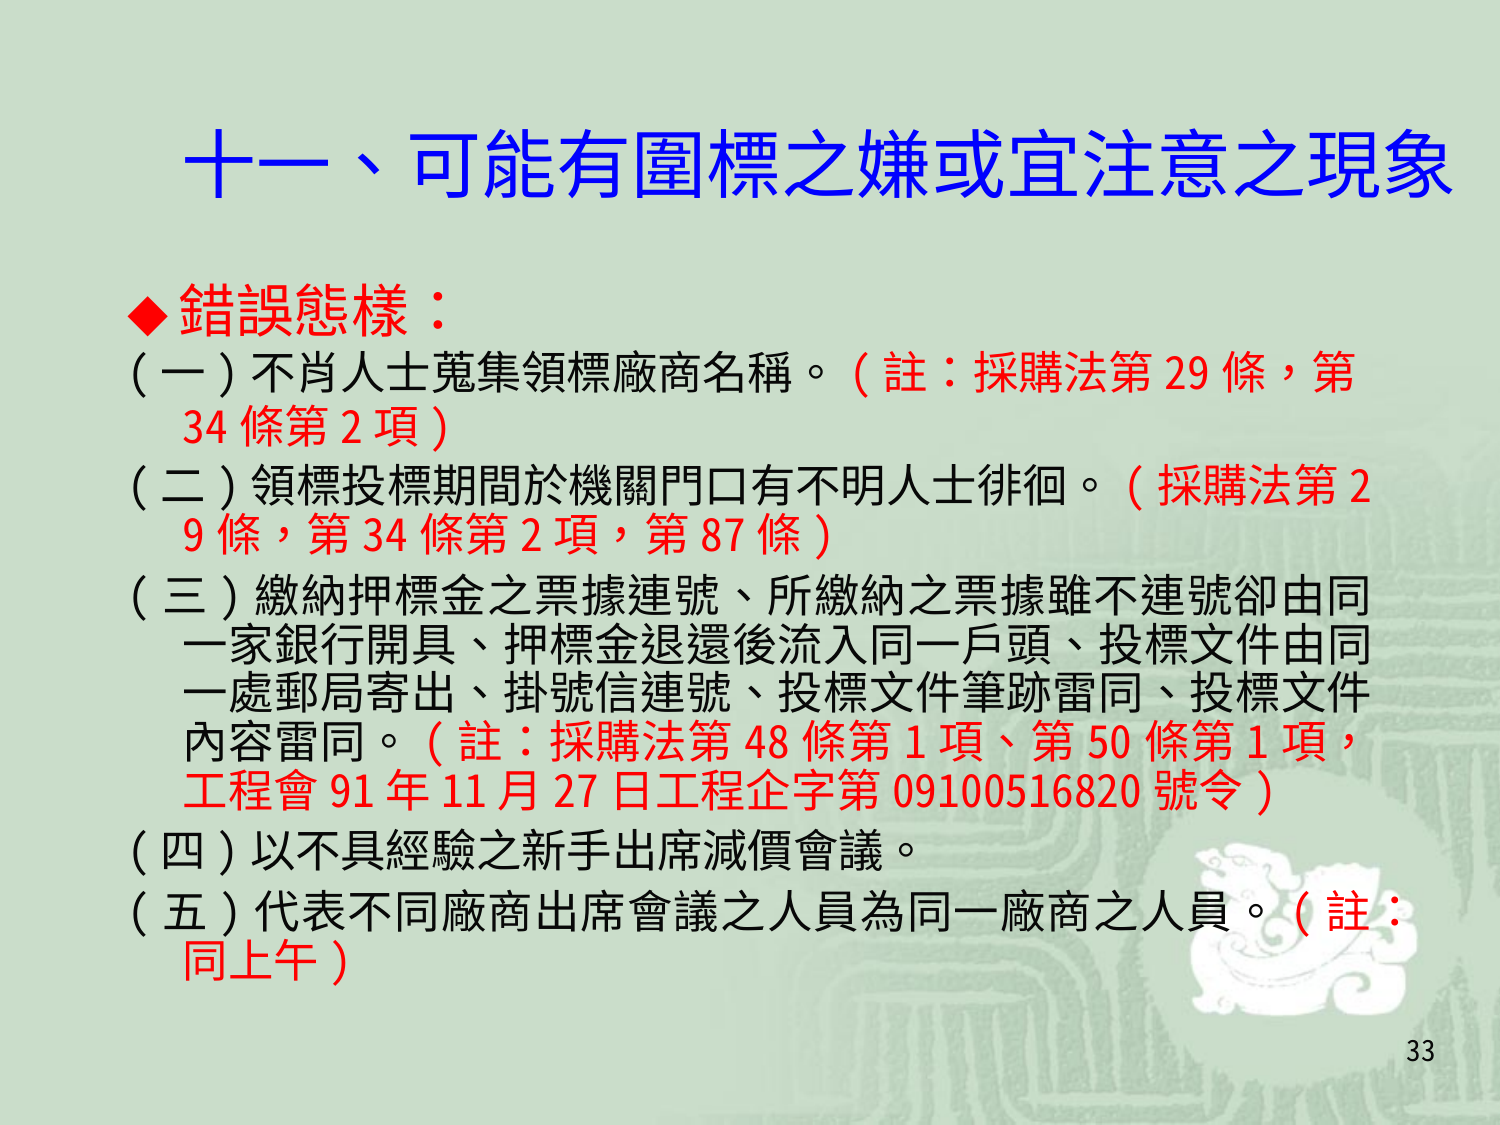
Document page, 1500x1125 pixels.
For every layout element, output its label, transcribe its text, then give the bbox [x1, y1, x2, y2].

title 十一、可能有圍標之嫌或宜注意之現象 [137, 68, 1500, 257]
text_box <編號> [1074, 1024, 1451, 1103]
picture [0, 0, 1500, 1125]
list ◆錯誤態樣： (一)不肖人士蒐集領標廠商名稱。(註：採購法第29條，第34條第2項) (二)領標投標期間於機關門口有不明人士徘徊。(採購法第29條，第34條第2項，第87條) (三)繳納押標金之票據連號、所繳納之票據雖不連號卻由同一家銀行開具、押標金退還後流入同一戶頭、投標文件由同一處郵局寄出、掛號信連號、投標文件筆跡雷同、投標文件內容雷同。(註：採購法第48條第1項、第50條第1項，工程會91年11月27日工程企字第09100516820號令) (四)以不具經驗之新手出席減價會議。 (五)代表不同廠商出席會議之人員為同一廠商之人員。(註：同上午) [112, 267, 1388, 1007]
